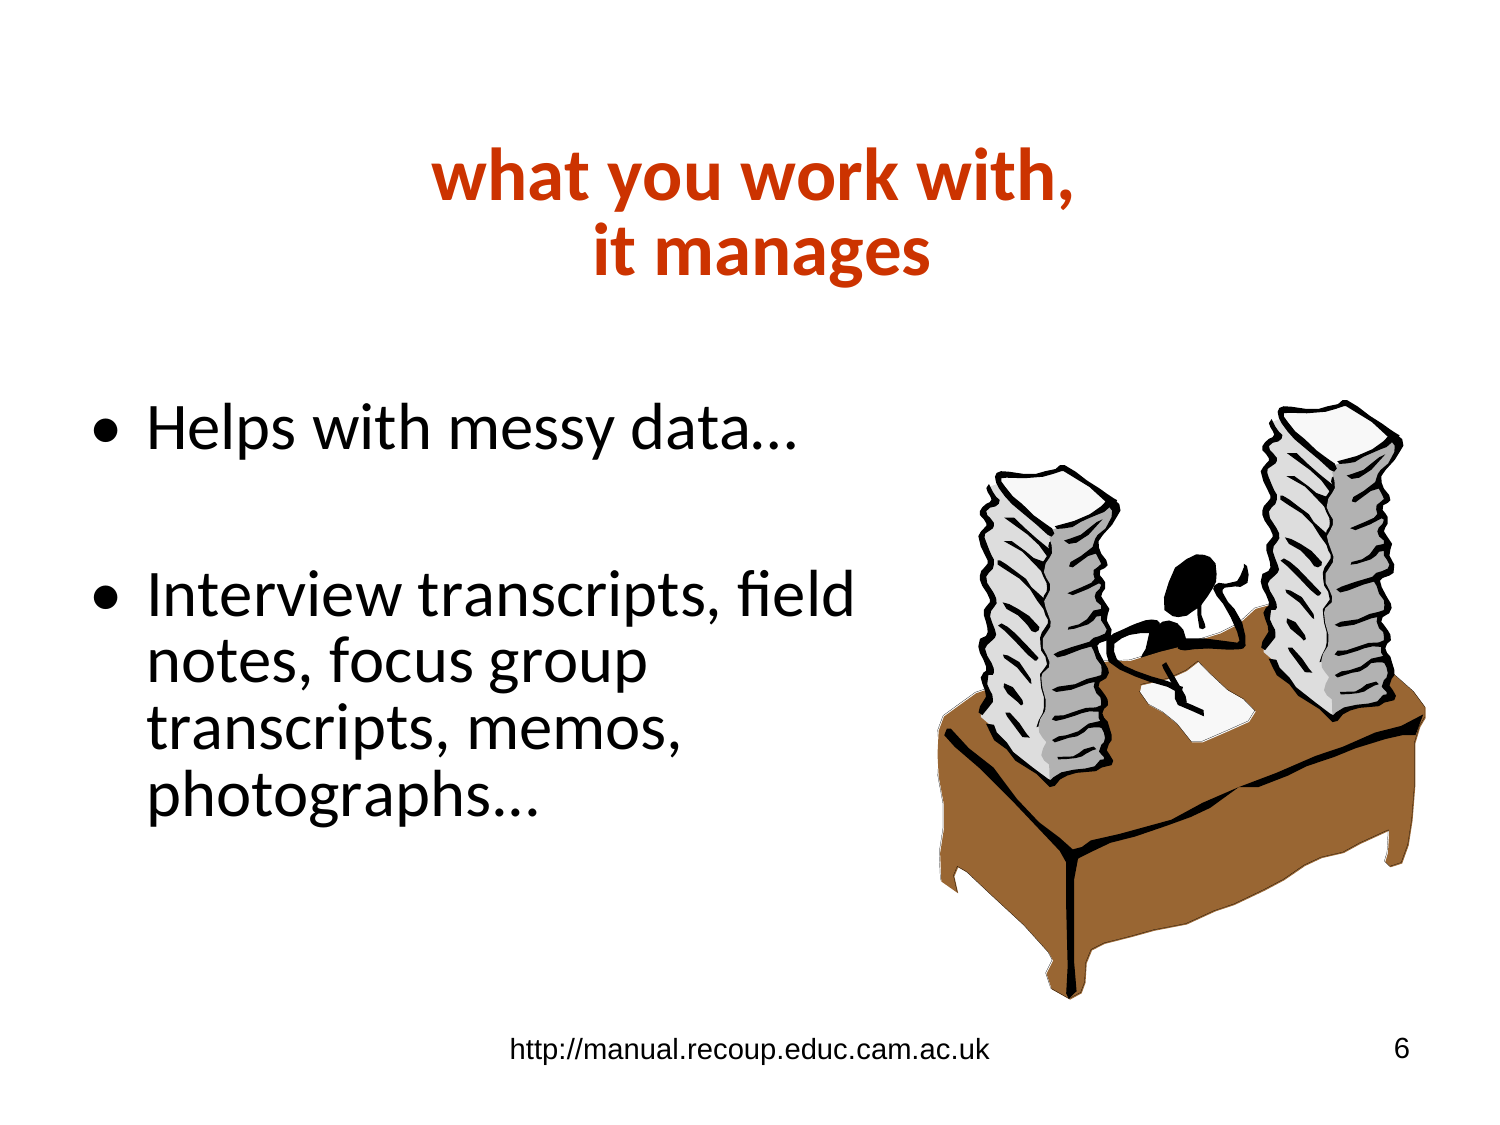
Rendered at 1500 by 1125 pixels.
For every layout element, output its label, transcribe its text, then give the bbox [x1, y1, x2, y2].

chart [937, 399, 1427, 1001]
title what you work with, it manages [87, 121, 1438, 317]
list Helps with messy data… Interview transcripts, field notes, focus group transcripts, memos, photographs... [75, 299, 913, 1043]
